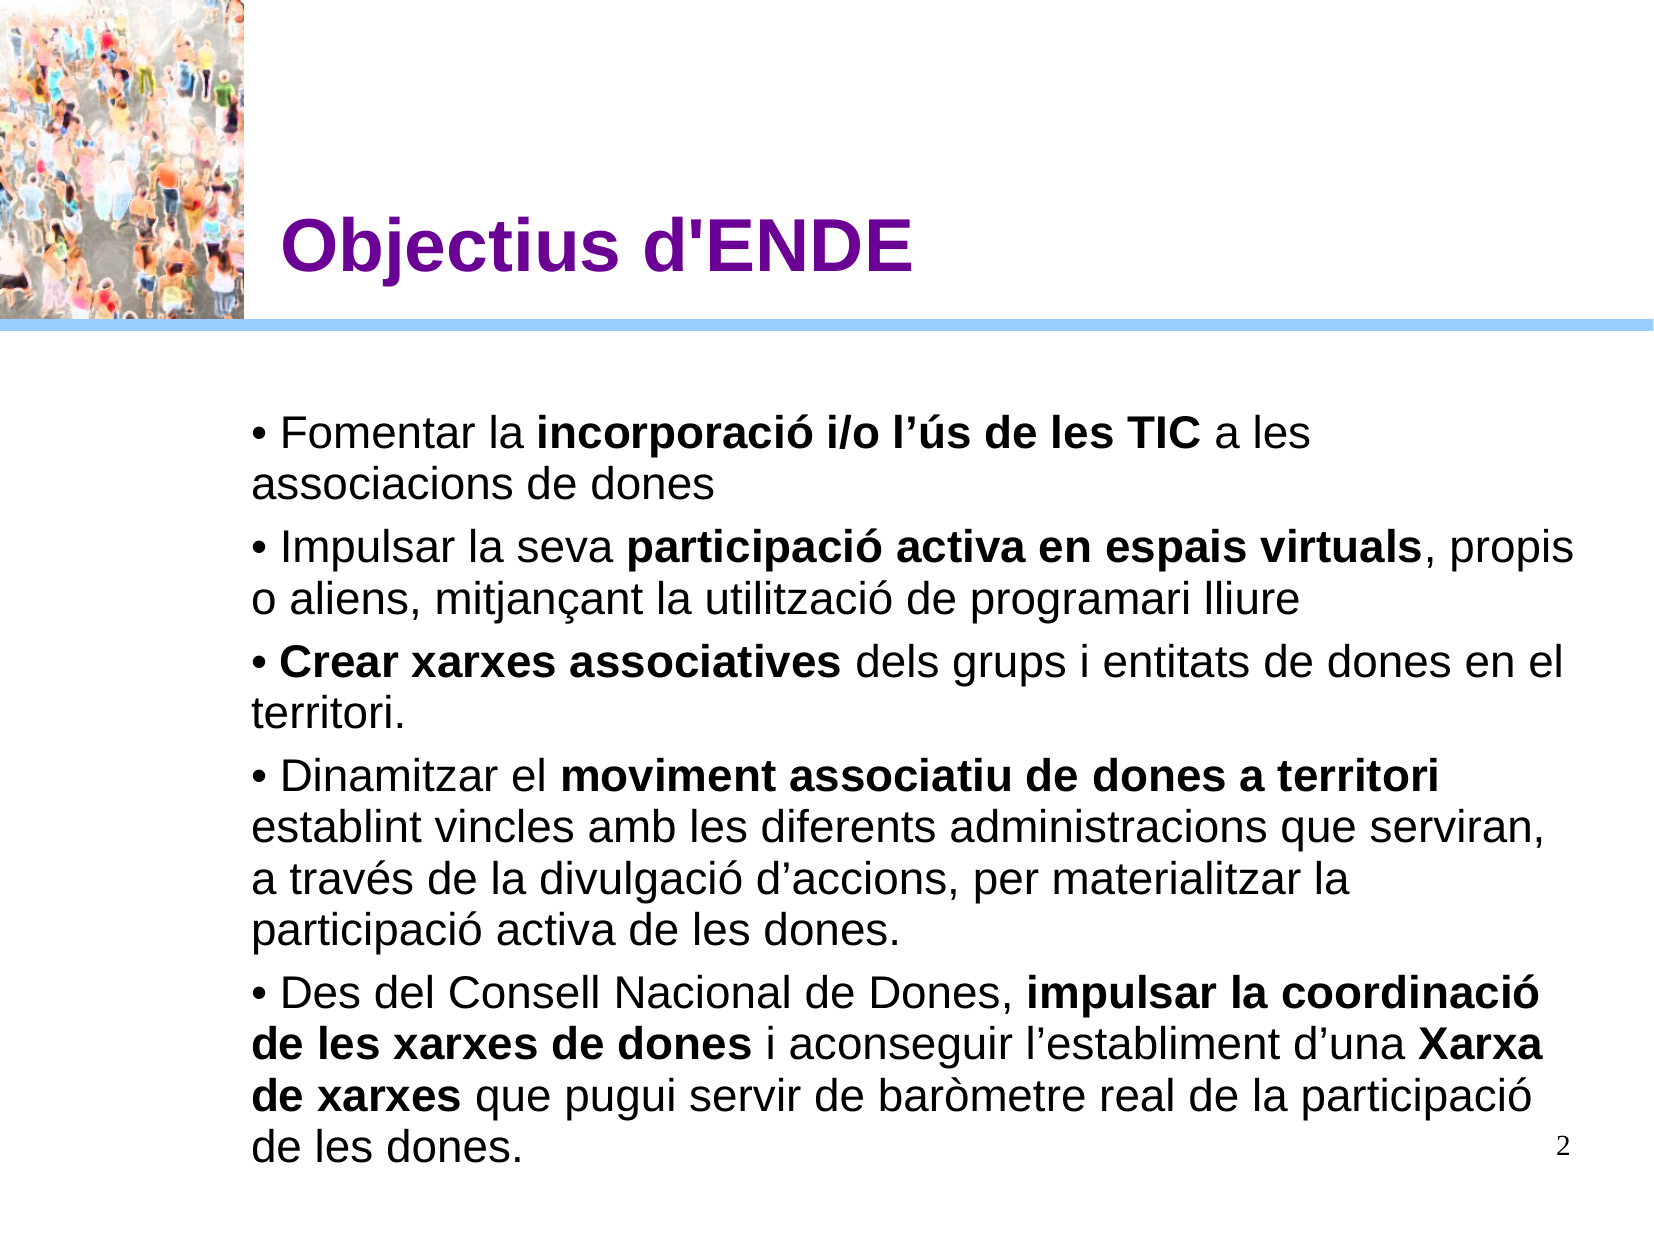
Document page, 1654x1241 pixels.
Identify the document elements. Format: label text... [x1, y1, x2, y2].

text_box Objectius d'ENDE [265, 196, 1506, 296]
picture [0, 0, 244, 319]
text_box • Fomentar la incorporació i/o l’ús de les TIC a les associacions de dones • Impulsar la seva participació activa en espais virtuals, propis o aliens, mitjançant la utilització de programari lliure • Crear xarxes associatives dels grups i entitats de dones en el territori. • Dinamitzar el moviment associatiu de dones a territori establint vincles amb les diferents administracions que serviran, a través de la divulgació d’accions, per materialitzar la participació activa de les dones. • Des del Consell Nacional de Dones, impulsar la coordinació de les xarxes de dones i aconseguir l’establiment d’una Xarxa de xarxes que pugui servir de baròmetre real de la participació de les dones. [236, 336, 1595, 1241]
